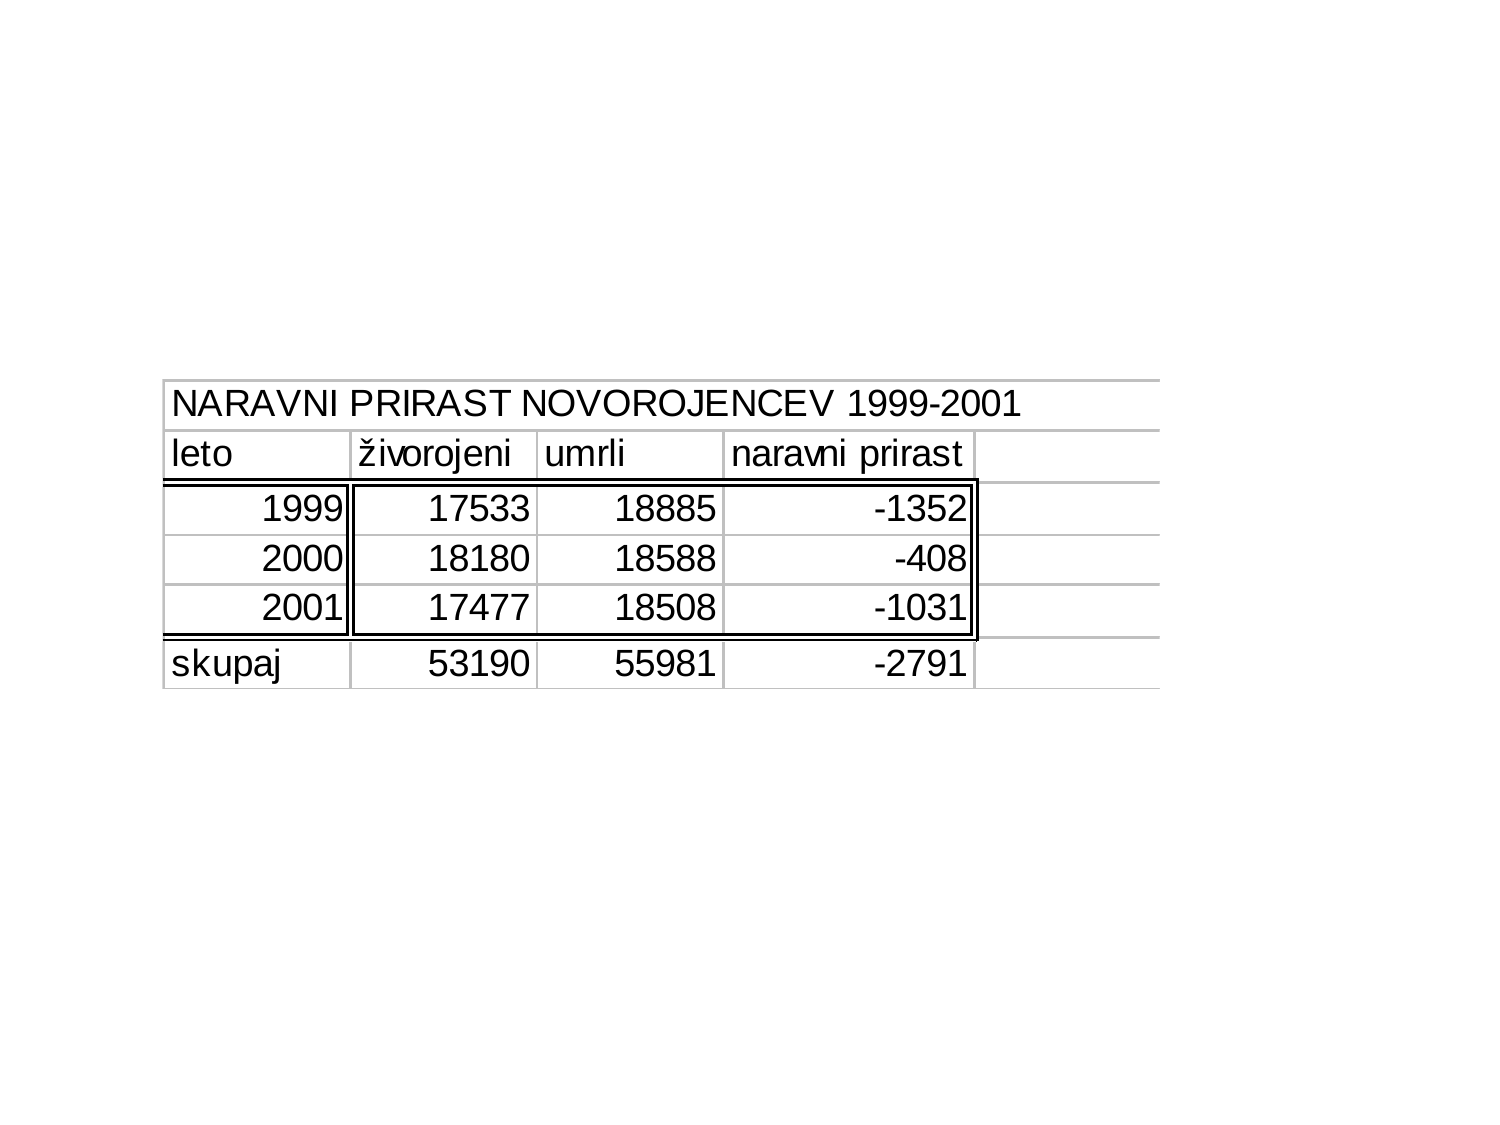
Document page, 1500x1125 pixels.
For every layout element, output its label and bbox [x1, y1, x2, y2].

chart [162, 379, 1163, 692]
